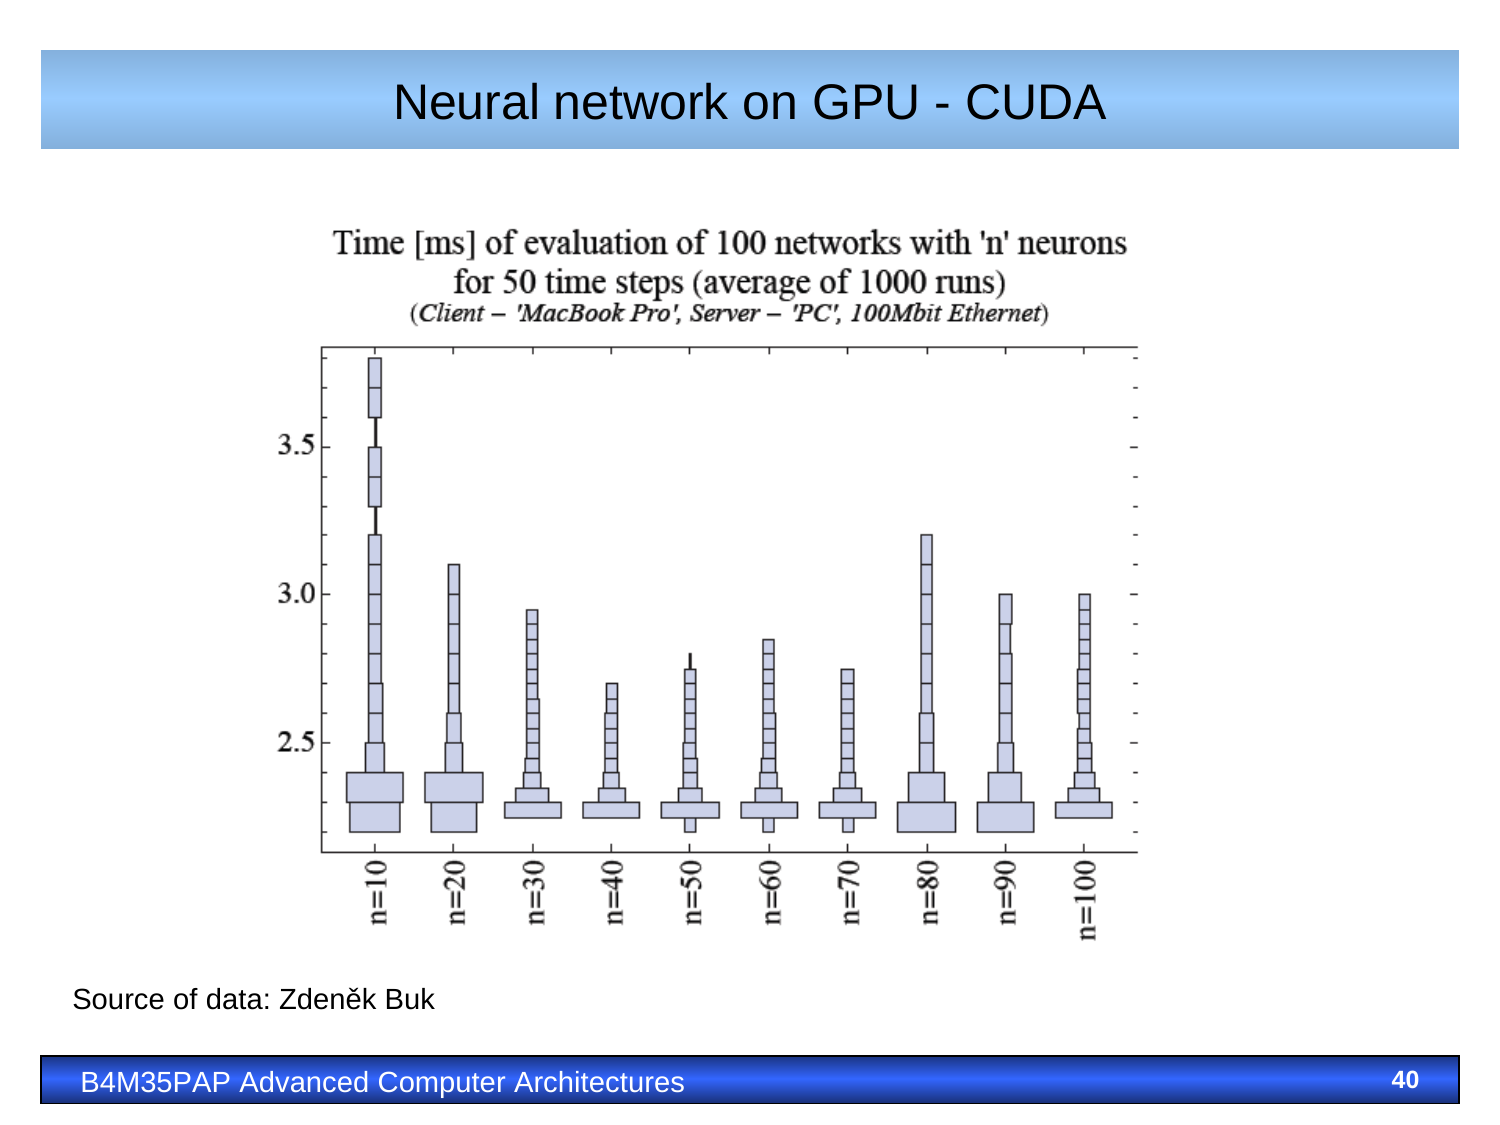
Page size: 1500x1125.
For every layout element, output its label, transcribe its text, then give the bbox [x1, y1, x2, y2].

picture [257, 220, 1243, 952]
title Neural network on GPU - CUDA [41, 50, 1459, 149]
text_box Source of data: Zdeněk Buk [57, 972, 451, 1023]
